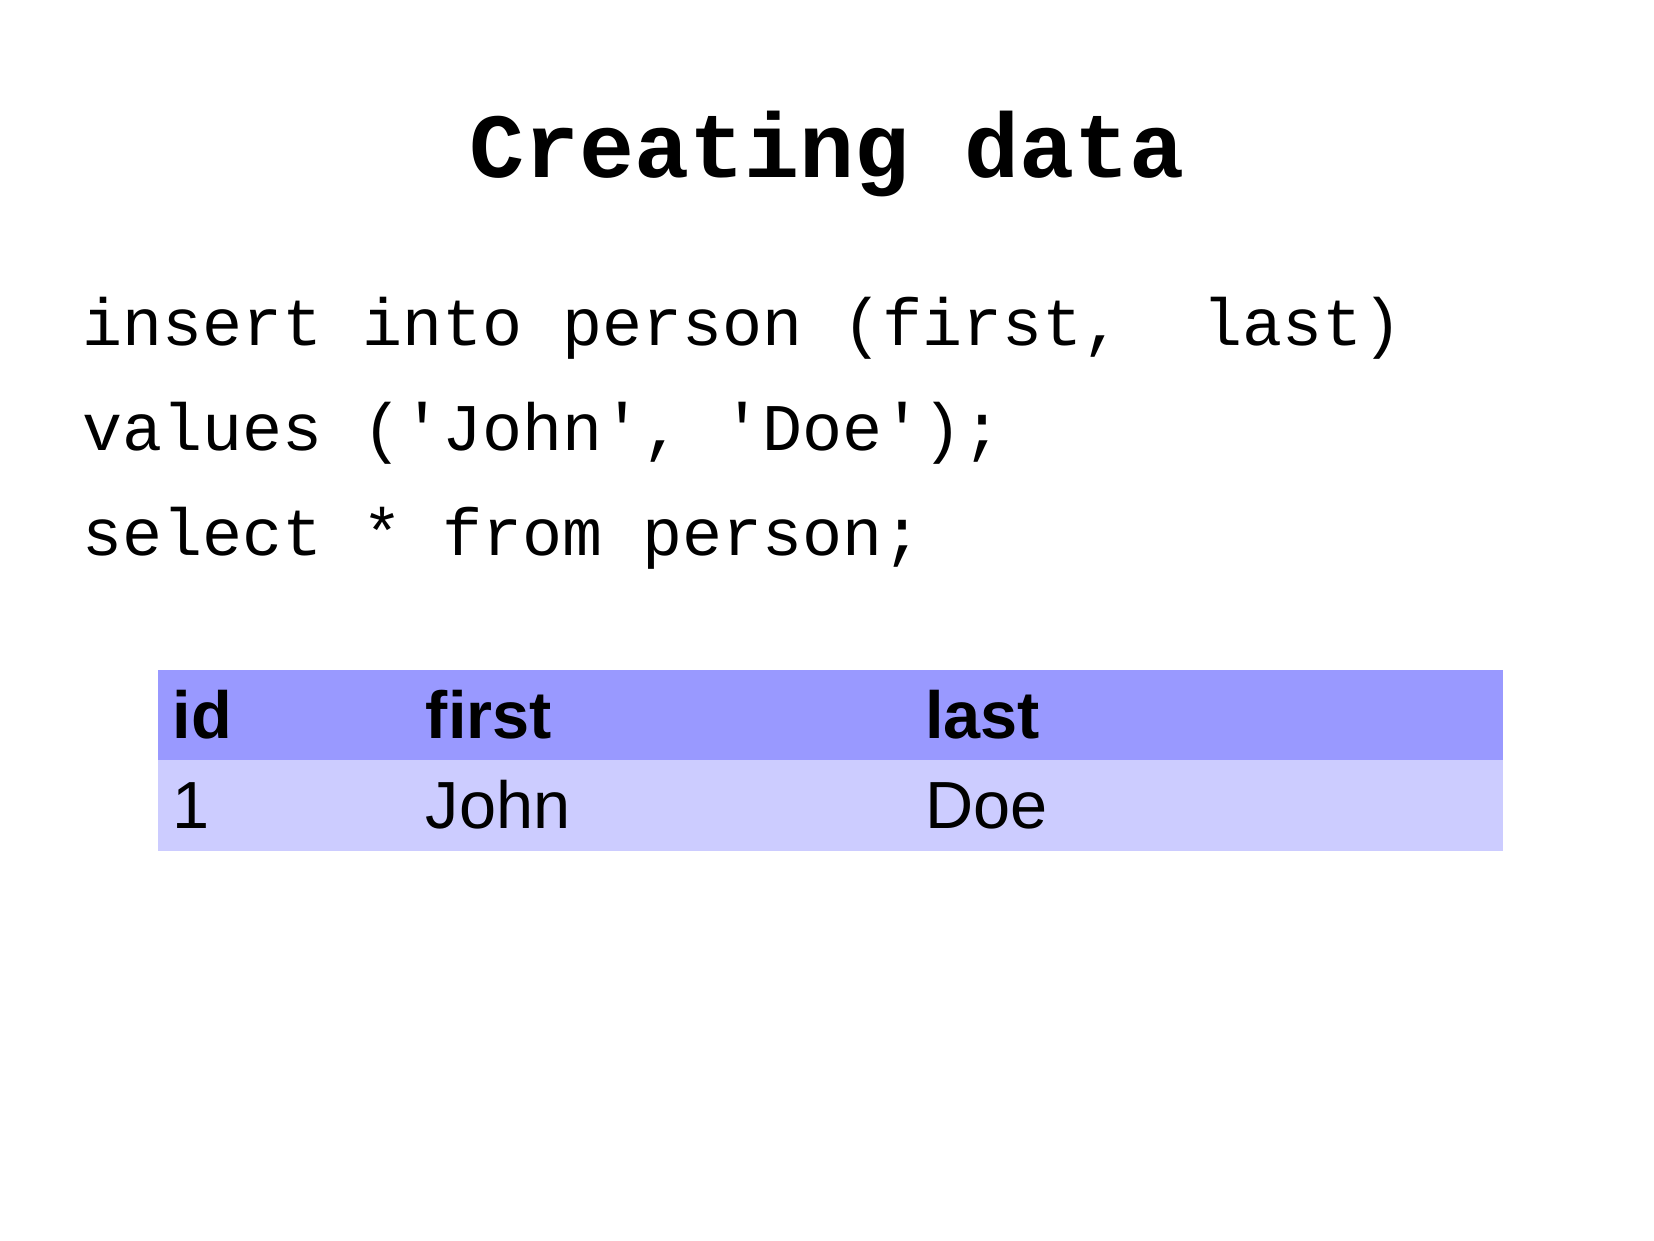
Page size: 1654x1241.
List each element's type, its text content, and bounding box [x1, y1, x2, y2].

table_cell John [411, 760, 911, 851]
table_cell Doe [911, 760, 1503, 851]
table_header id [158, 670, 411, 760]
title Creating data [82, 49, 1571, 257]
list insert into person (first, last) values ('John', 'Doe'); select * from person; [82, 290, 1571, 584]
table_header last [911, 670, 1503, 760]
table_header first [411, 670, 911, 760]
table_cell 1 [158, 760, 411, 851]
